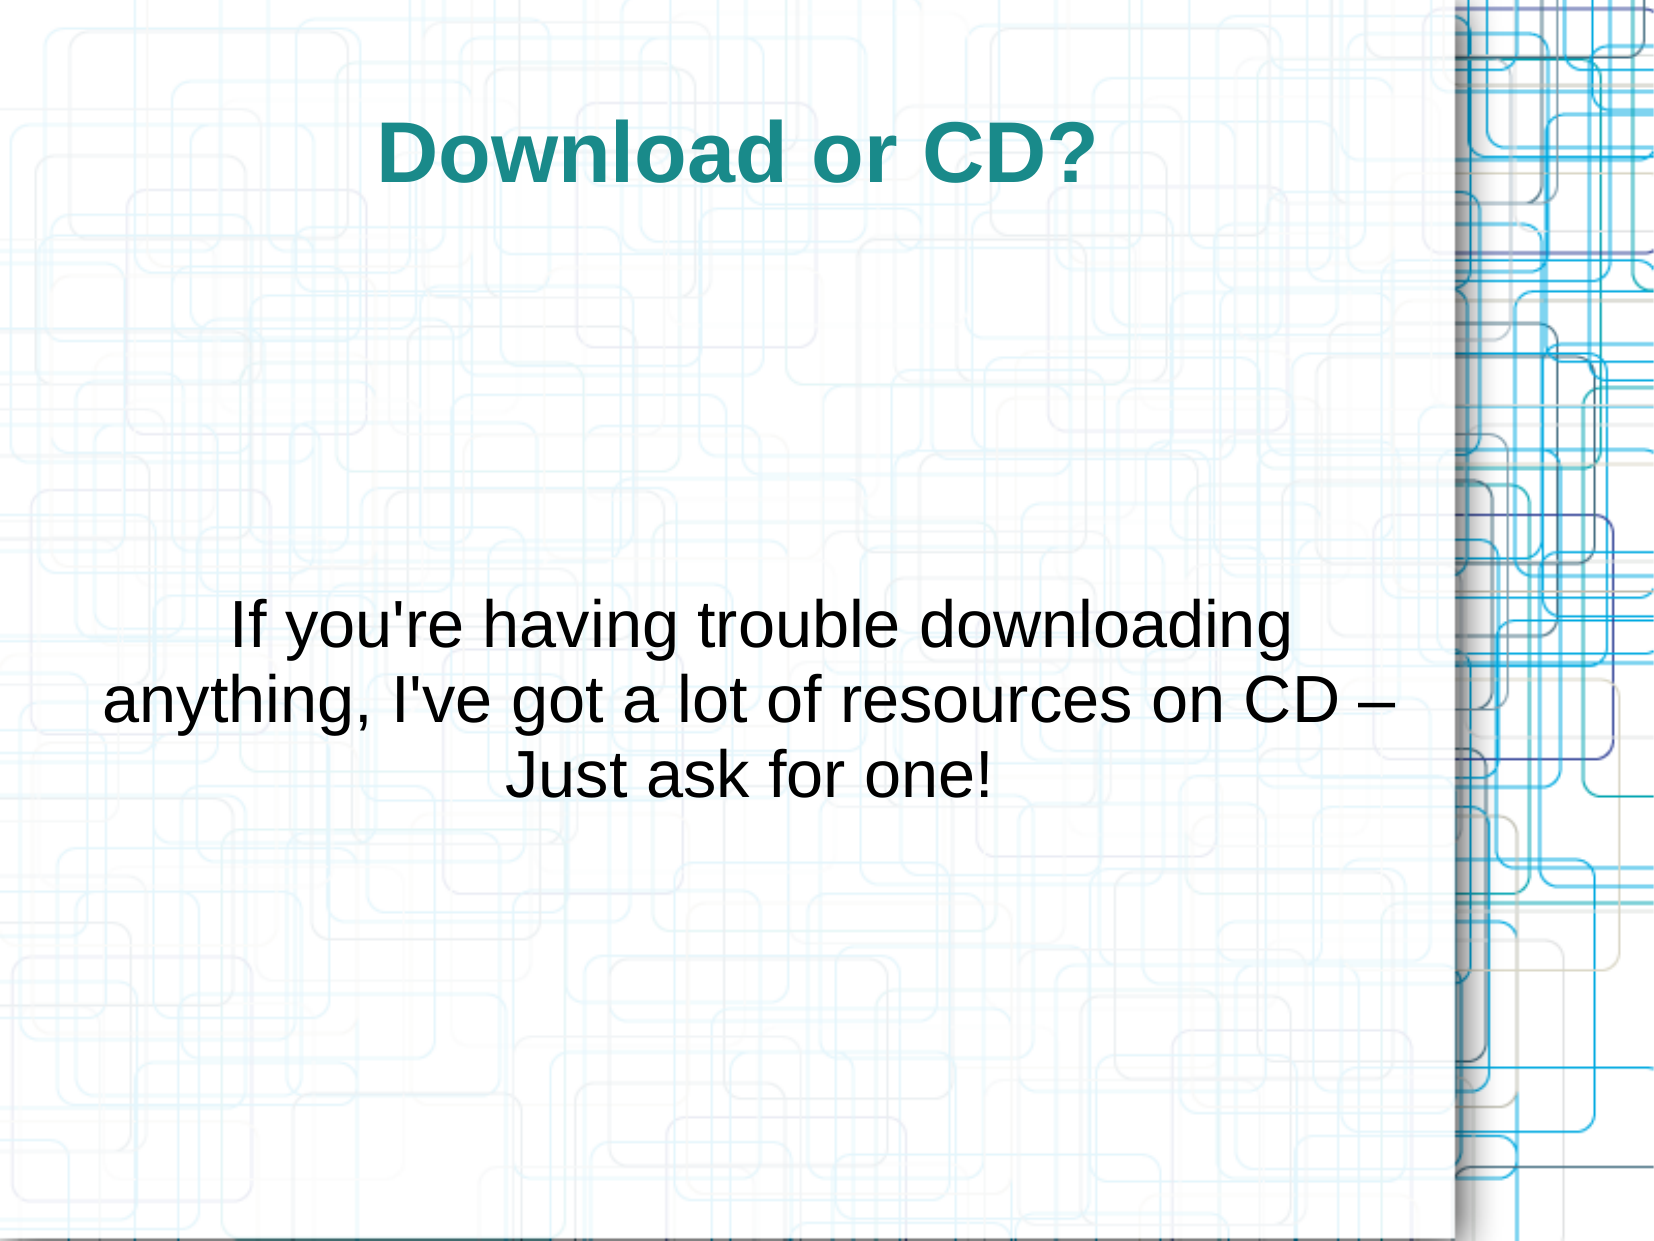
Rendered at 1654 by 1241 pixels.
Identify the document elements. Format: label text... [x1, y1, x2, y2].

subtitle If you're having trouble downloading anything, I've got a lot of resources on CD – Just ask for one! [82, 290, 1418, 1109]
title Download or CD? [59, 49, 1418, 257]
picture [0, 0, 1654, 1241]
